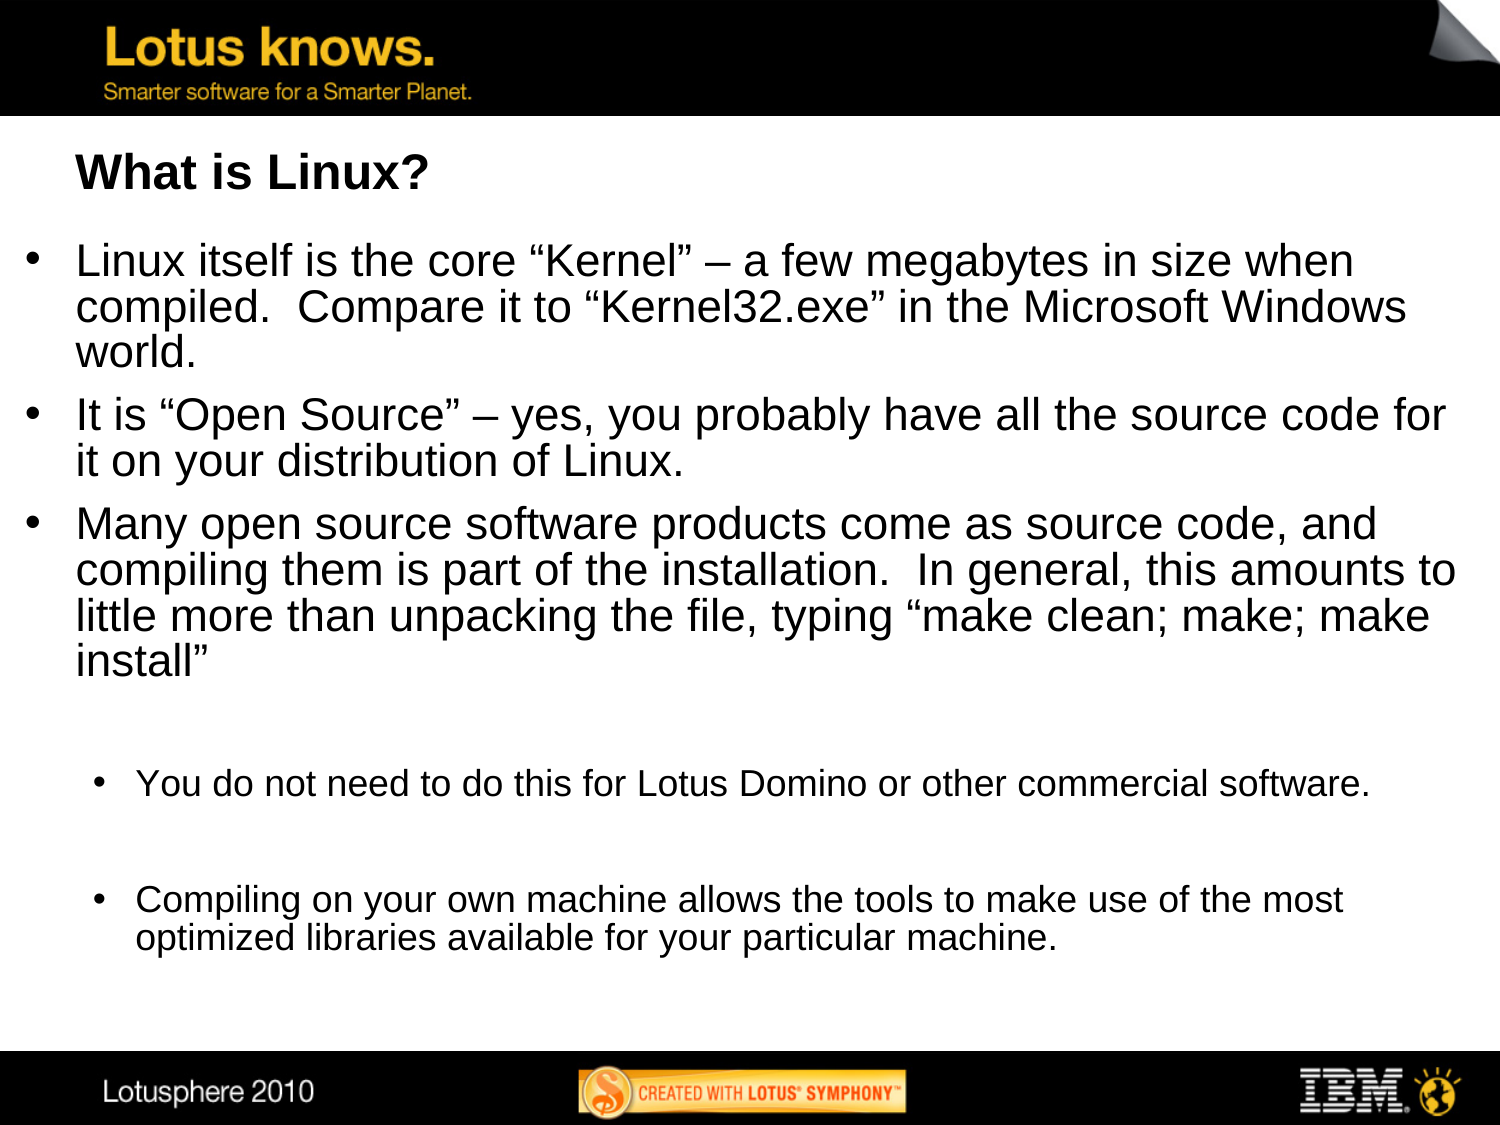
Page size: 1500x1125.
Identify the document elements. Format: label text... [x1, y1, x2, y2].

list Linux itself is the core “Kernel” – a few megabytes in size when compiled. Compare it to “Kernel32.exe” in the Microsoft Windows world. It is “Open Source” – yes, you probably have all the source code for it on your distribution of Linux. Many open source software products come as source code, and compiling them is part of the installation. In general, this amounts to little more than unpacking the file, typing “make clean; make; make install” You do not need to do this for Lotus Domino or other commercial software. Compiling on your own machine allows the tools to make use of the most optimized libraries available for your particular machine. [24, 237, 1476, 1026]
picture [0, 0, 1500, 114]
title What is Linux? [74, 137, 1475, 200]
picture [0, 1053, 1500, 1125]
